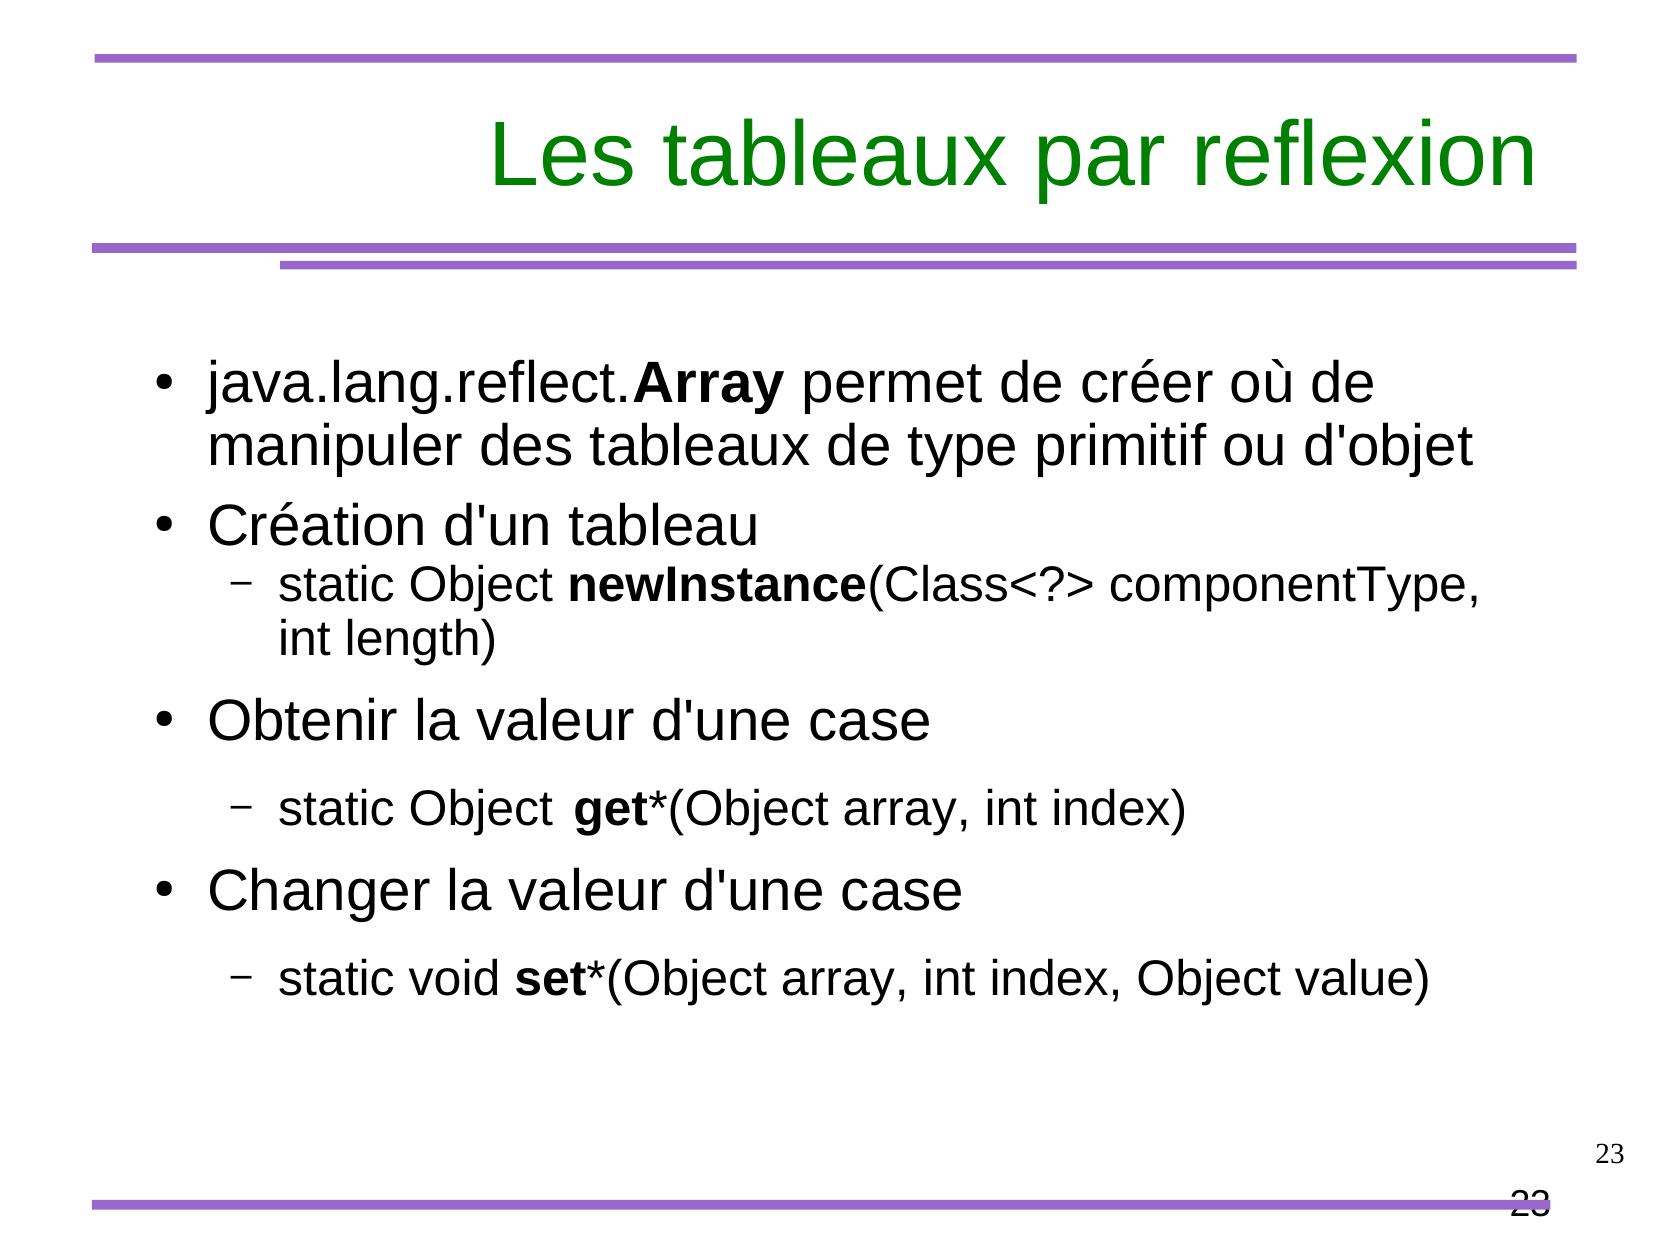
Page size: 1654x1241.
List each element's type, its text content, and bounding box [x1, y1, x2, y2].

text_box <numéro> [1295, 1129, 1640, 1213]
list java.lang.reflect.Array permet de créer où de manipuler des tableaux de type primitif ou d'objet Création d'un tableau static Object newInstance(Class<?> componentType, int length) Obtenir la valeur d'une case static Object get*(Object array, int index) Changer la valeur d'une case static void set*(Object array, int index, Object value) [121, 344, 1534, 1142]
title Les tableaux par reflexion [99, 42, 1555, 265]
